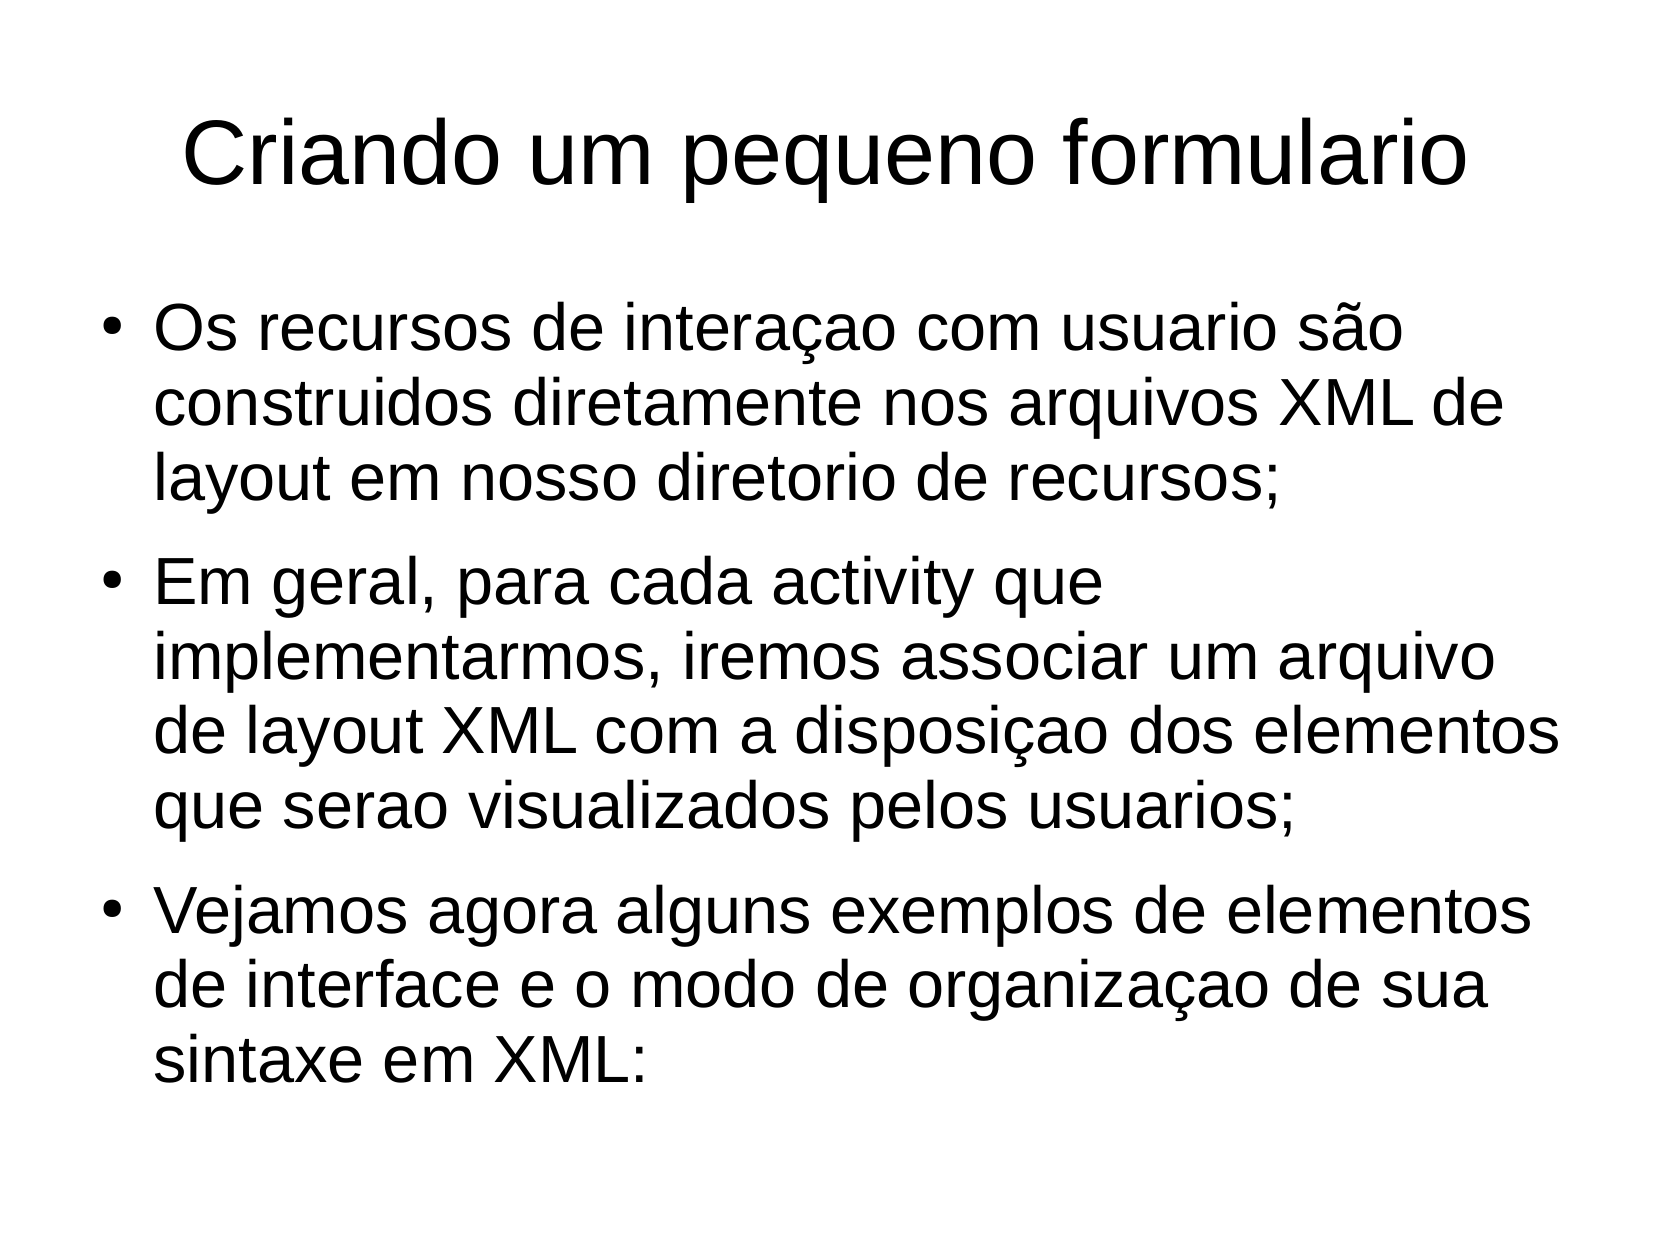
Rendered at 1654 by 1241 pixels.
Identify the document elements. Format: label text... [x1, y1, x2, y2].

list Os recursos de interaçao com usuario são construidos diretamente nos arquivos XML de layout em nosso diretorio de recursos; Em geral, para cada activity que implementarmos, iremos associar um arquivo de layout XML com a disposiçao dos elementos que serao visualizados pelos usuarios; Vejamos agora alguns exemplos de elementos de interface e o modo de organizaçao de sua sintaxe em XML: [82, 290, 1571, 1109]
title Criando um pequeno formulario [82, 49, 1571, 257]
